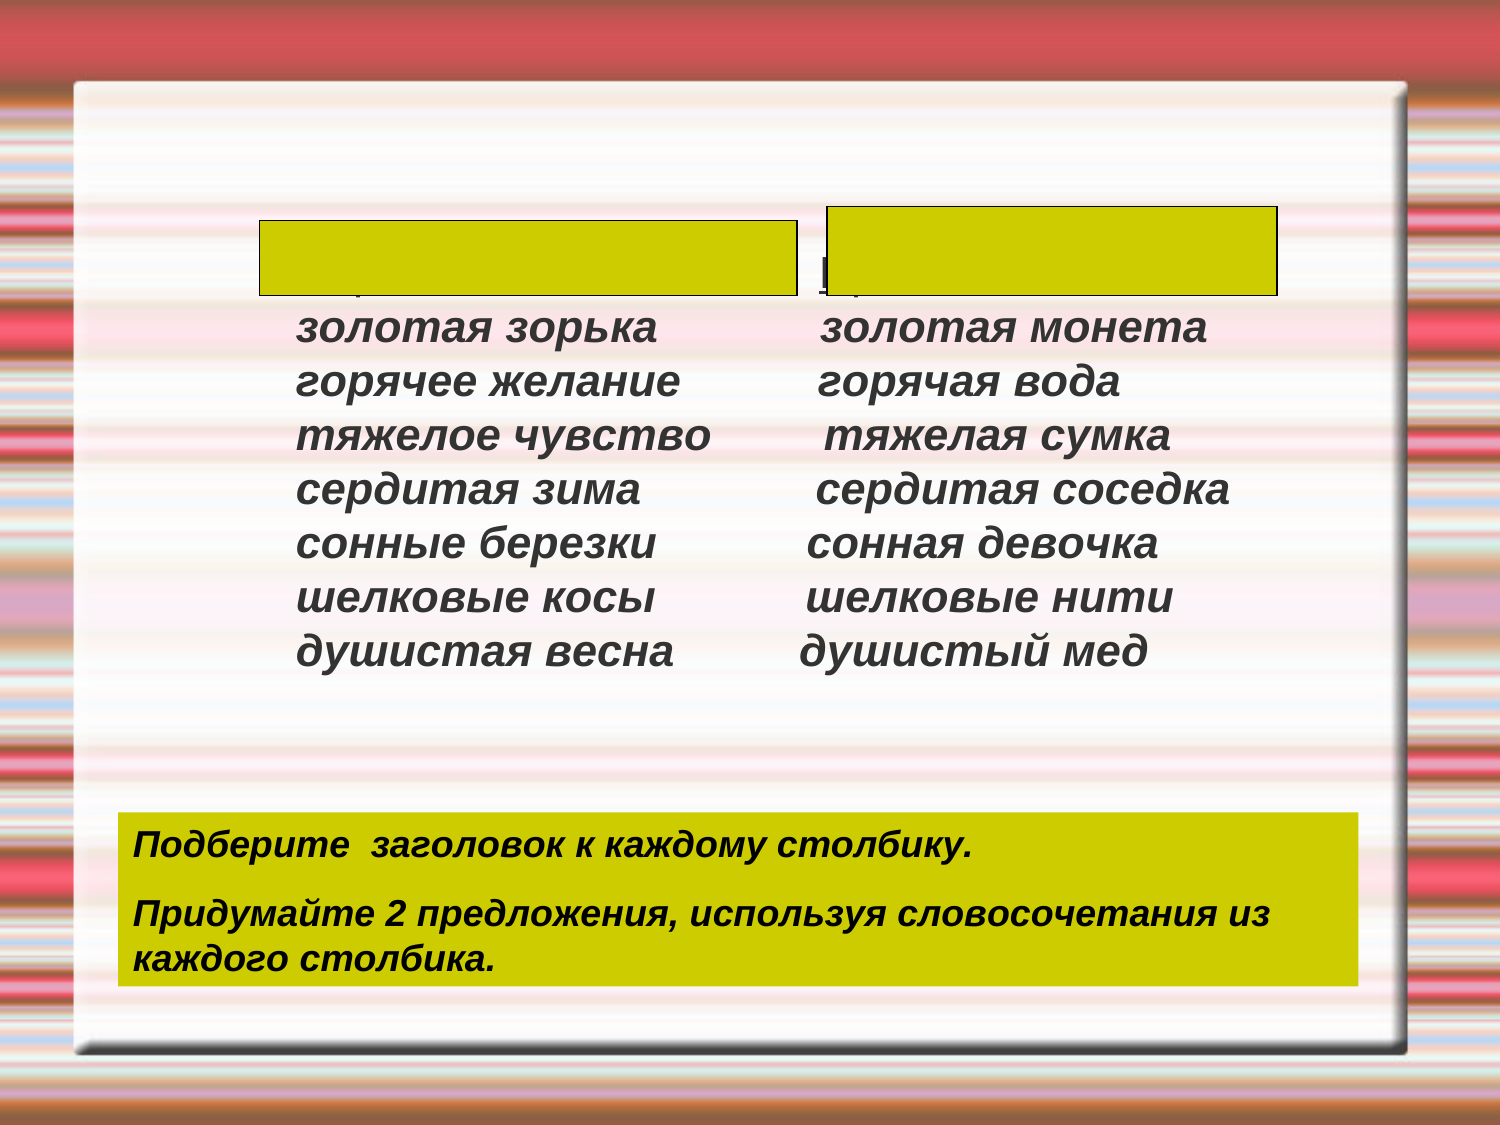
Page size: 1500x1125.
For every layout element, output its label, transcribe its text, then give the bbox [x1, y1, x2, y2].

text_box [259, 220, 798, 296]
text_box Подберите заголовок к каждому столбику. Придумайте 2 предложения, используя словосочетания из каждого столбика. [118, 812, 1359, 987]
picture [0, 0, 1500, 1125]
text_box [826, 206, 1277, 296]
list Переносное значение: Прямое значение: золотая зорька золотая монета горячее желание горячая вода тяжелое чувство тяжелая сумка сердитая зима сердитая соседка сонные березки сонная девочка шелковые косы шелковые нити душистая весна душистый мед [206, 236, 1388, 739]
